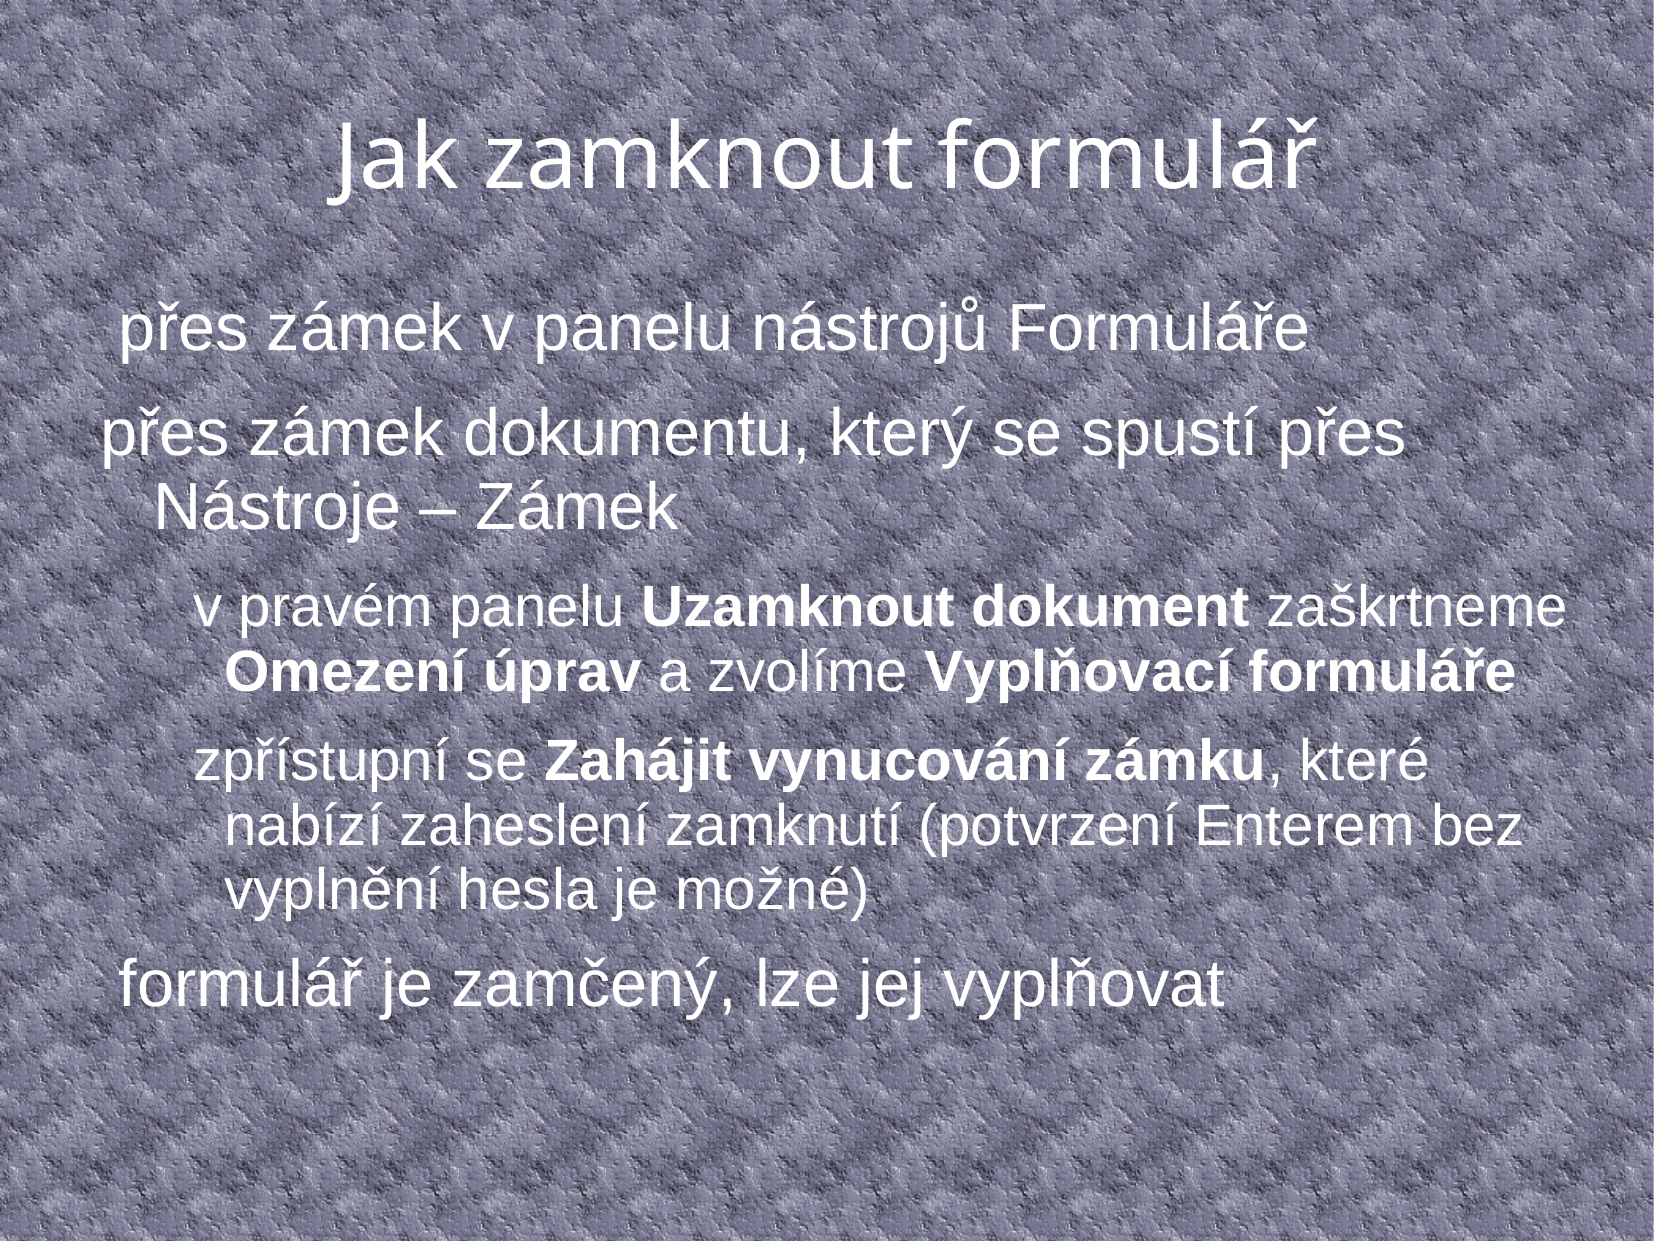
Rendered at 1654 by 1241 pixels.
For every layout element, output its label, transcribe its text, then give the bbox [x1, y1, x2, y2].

title Jak zamknout formulář [82, 49, 1571, 257]
list přes zámek v panelu nástrojů Formuláře přes zámek dokumentu, který se spustí přes Nástroje – Zámek v pravém panelu Uzamknout dokument zaškrtneme Omezení úprav a zvolíme Vyplňovací formuláře zpřístupní se Zahájit vynucování zámku, které nabízí zaheslení zamknutí (potvrzení Enterem bez vyplnění hesla je možné) formulář je zamčený, lze jej vyplňovat [82, 290, 1571, 1109]
picture [0, 0, 1654, 1241]
